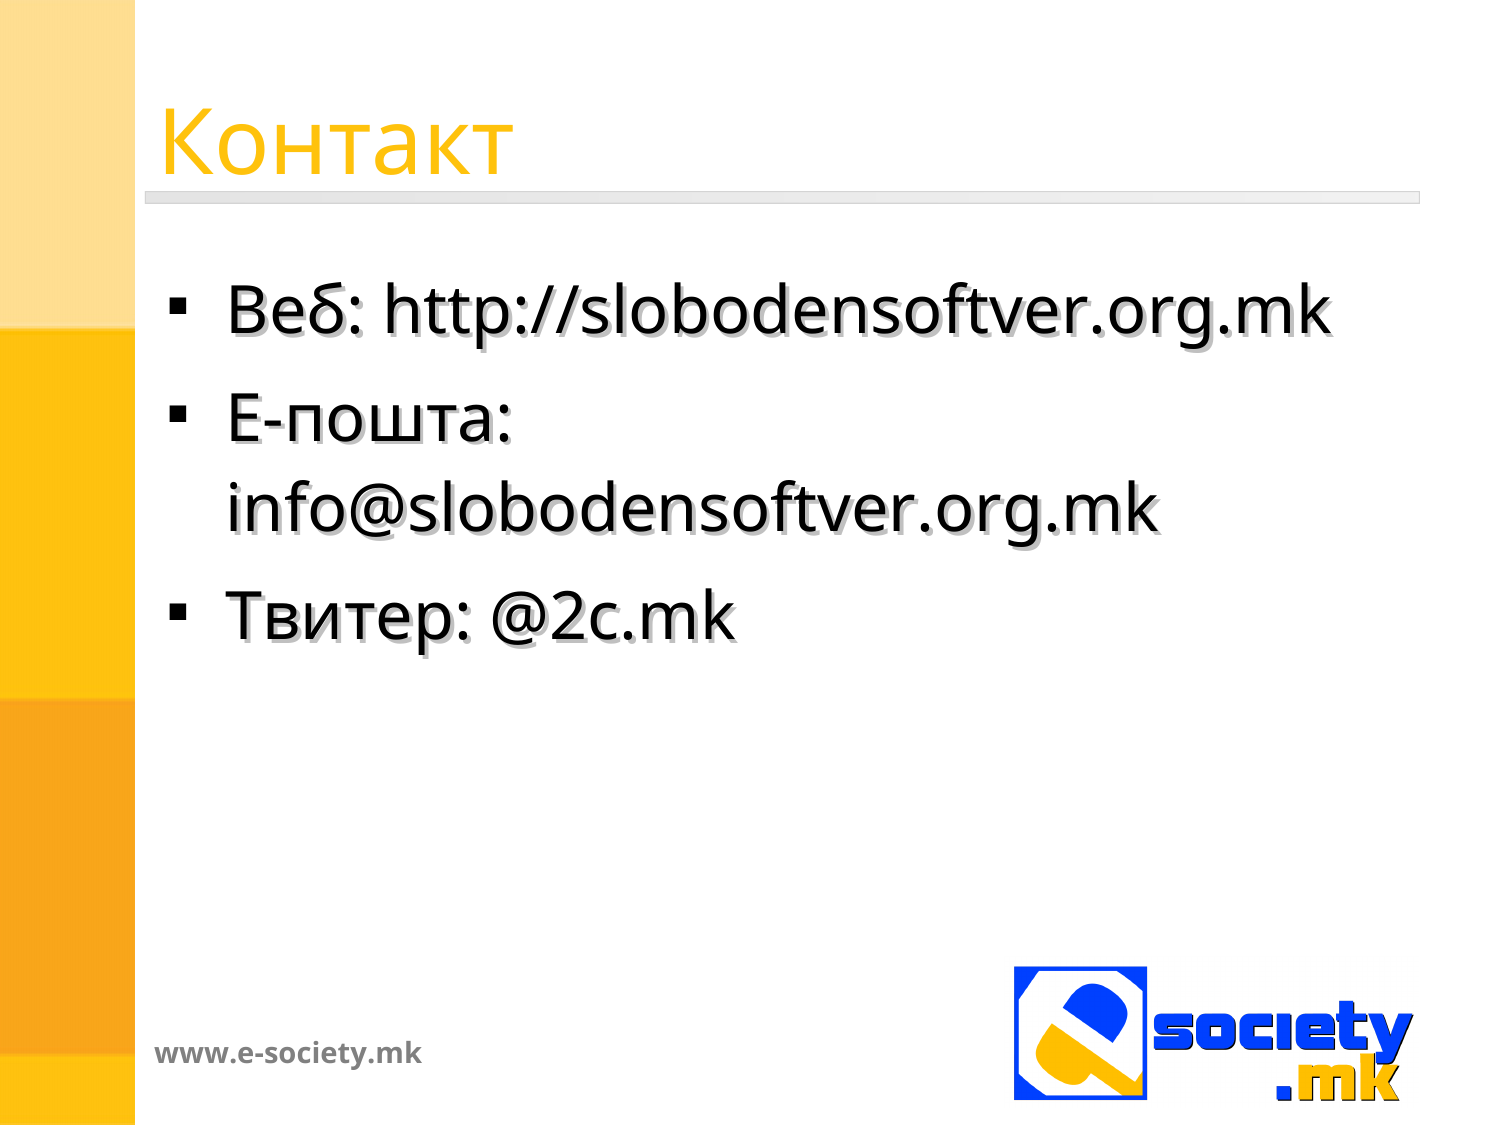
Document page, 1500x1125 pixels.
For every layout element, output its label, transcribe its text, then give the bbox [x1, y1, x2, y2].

picture [1004, 1006, 1419, 1108]
list Веб: http://slobodensoftver.org.mk Е-пошта: info@slobodensoftver.org.mk Твитер: @2c.mk [169, 262, 1425, 1006]
title Контакт [134, 0, 1425, 312]
picture [0, 0, 135, 1125]
